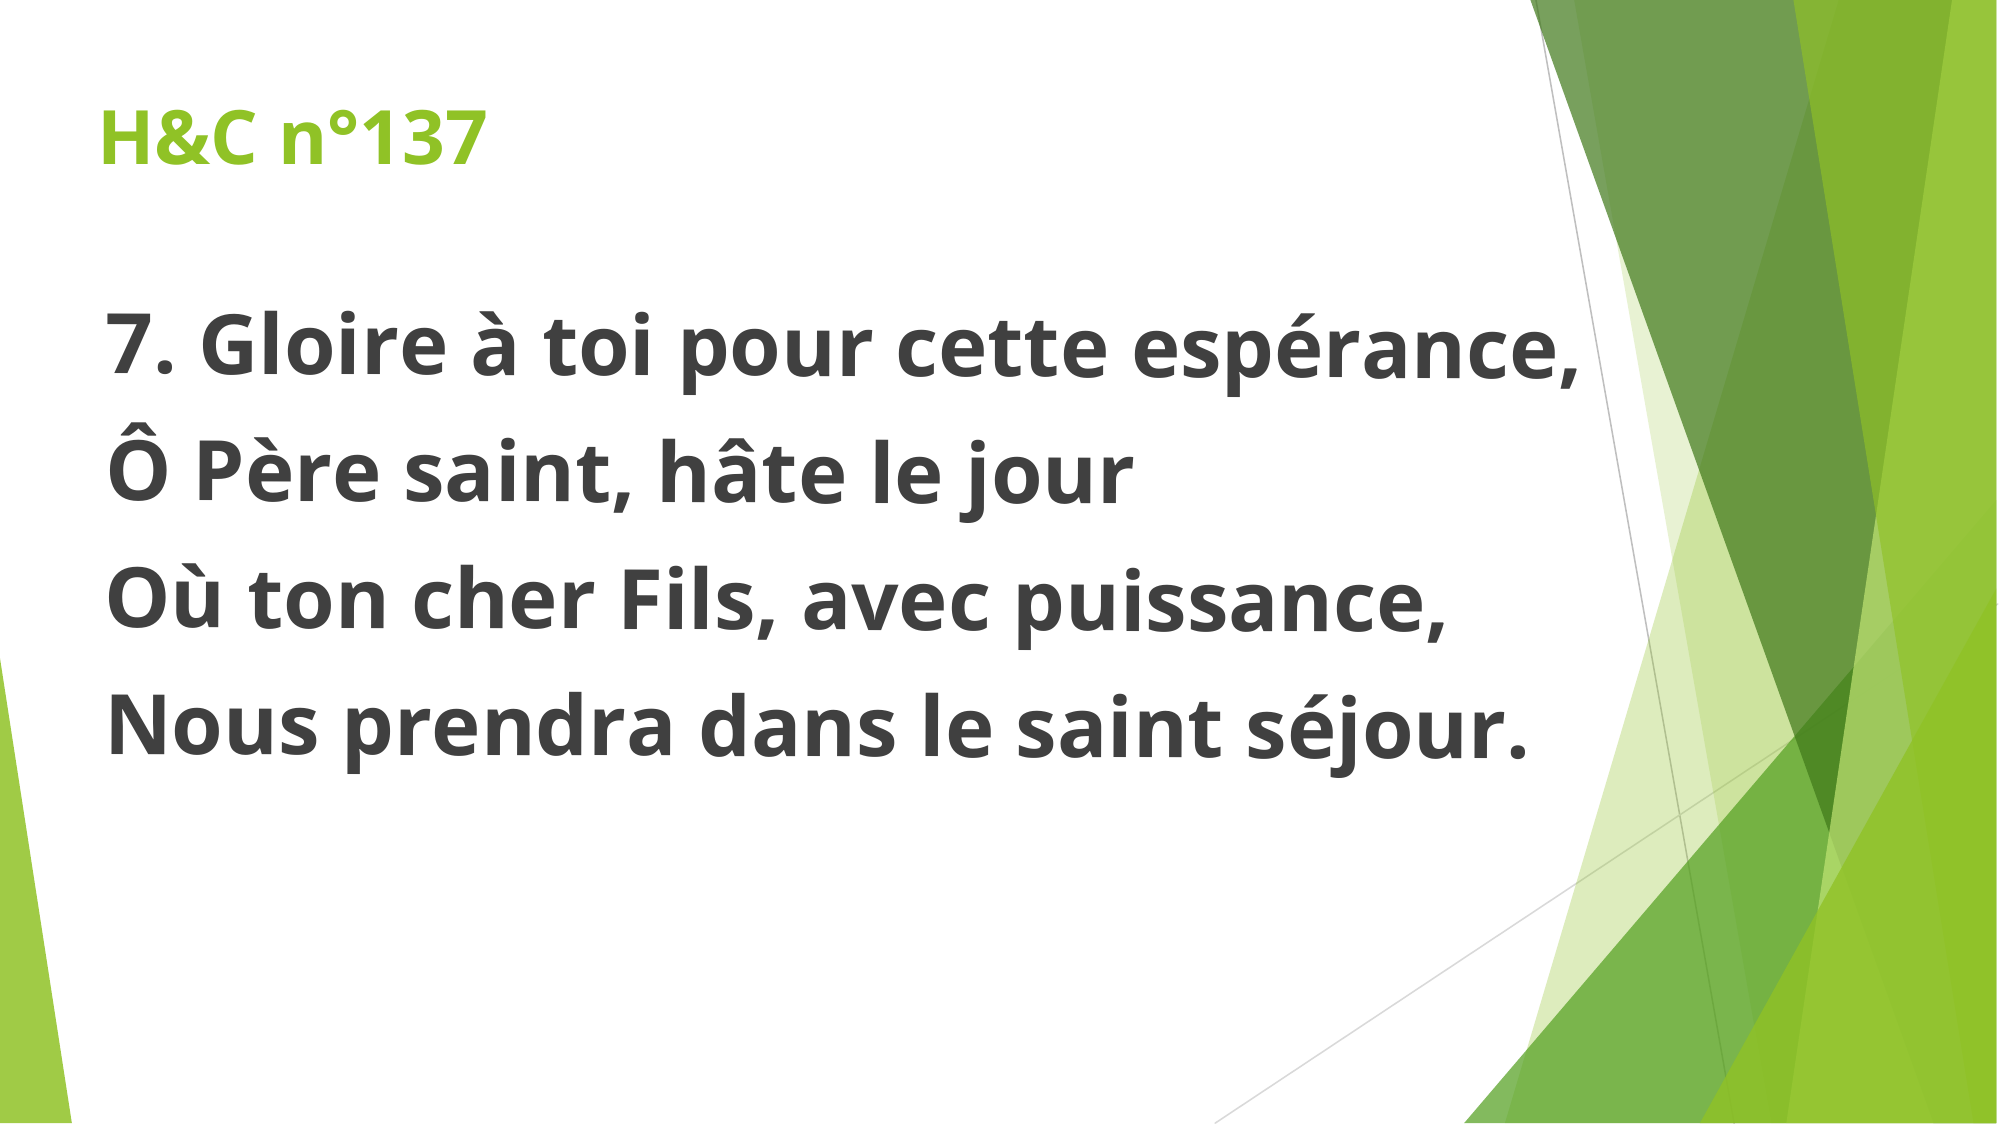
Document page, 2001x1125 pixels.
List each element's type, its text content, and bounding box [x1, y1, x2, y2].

text_box 7. Gloire à toi pour cette espérance, Ô Père saint, hâte le jour Où ton cher Fils, avec puissance, Nous prendra dans le saint séjour. [88, 267, 1958, 1086]
text_box H&C n°137 [82, 82, 638, 189]
